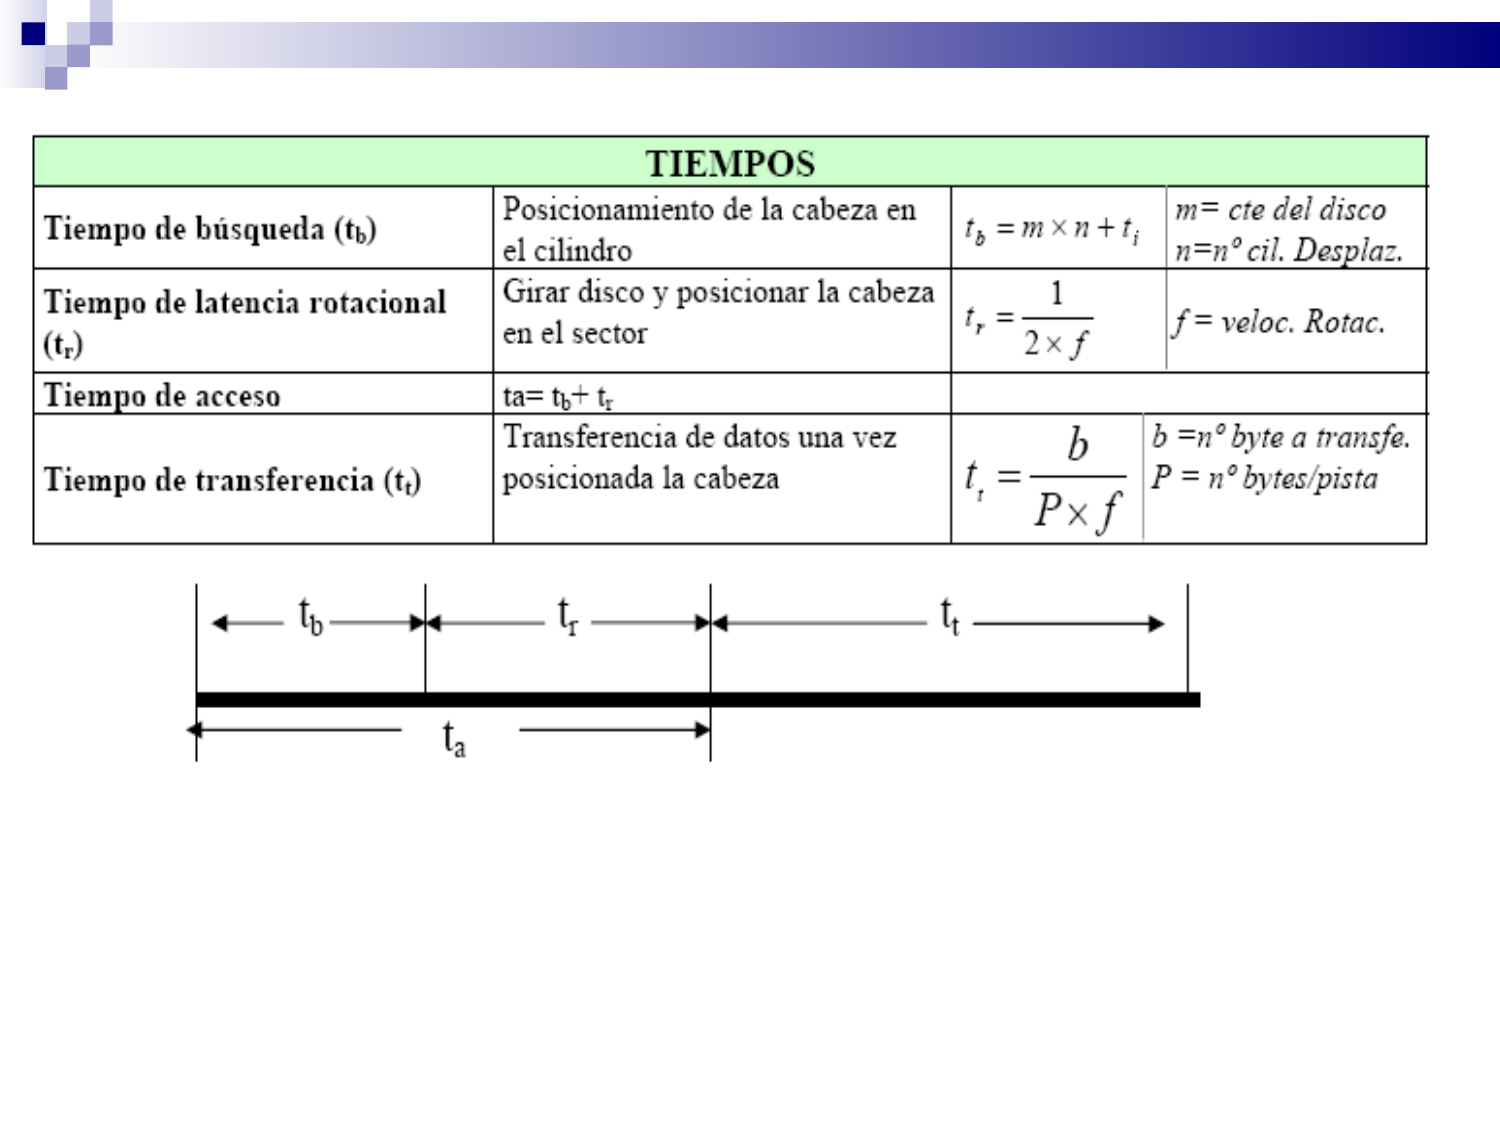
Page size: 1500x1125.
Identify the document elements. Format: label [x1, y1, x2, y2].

picture [0, 125, 1459, 799]
